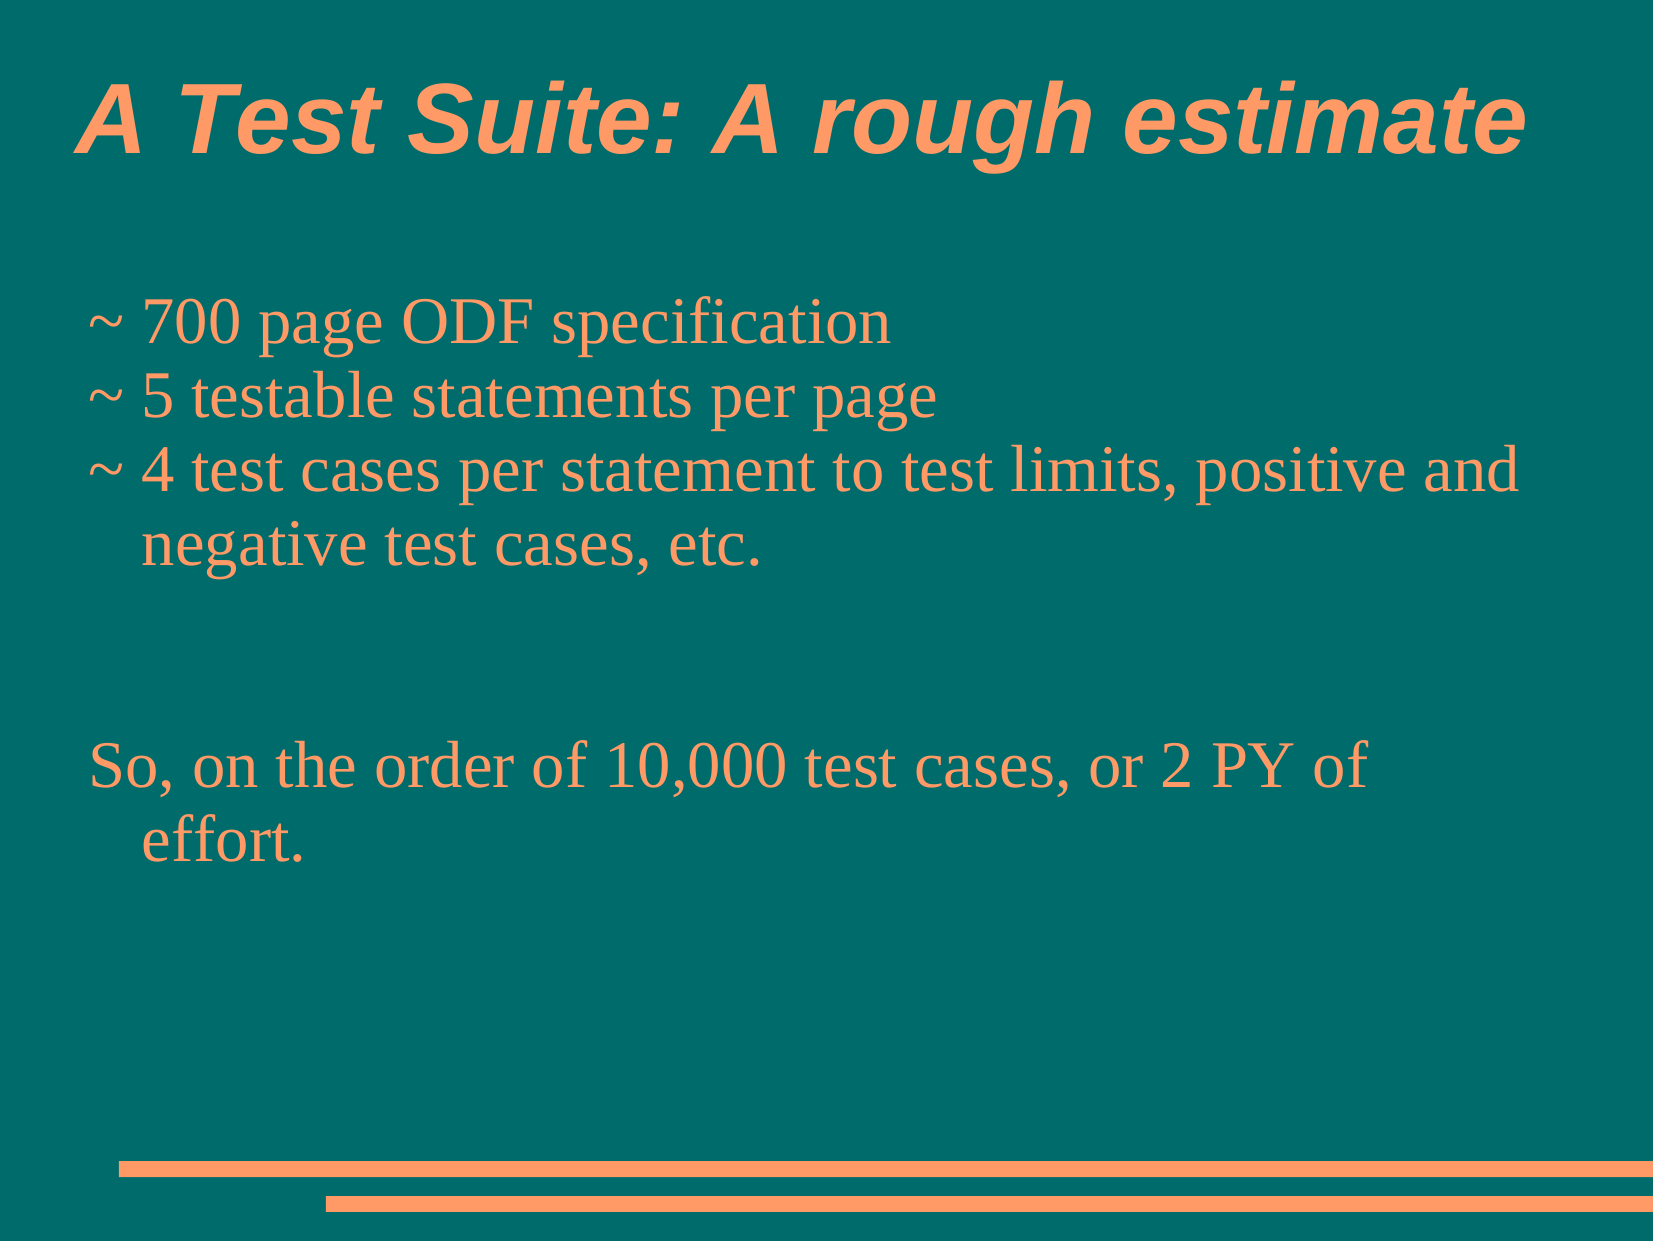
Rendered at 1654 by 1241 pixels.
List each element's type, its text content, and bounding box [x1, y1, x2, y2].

title A Test Suite: A rough estimate [75, 15, 1576, 223]
list ~ 700 page ODF specification ~ 5 testable statements per page ~ 4 test cases per statement to test limits, positive and negative test cases, etc. So, on the order of 10,000 test cases, or 2 PY of effort. [70, 283, 1545, 1066]
